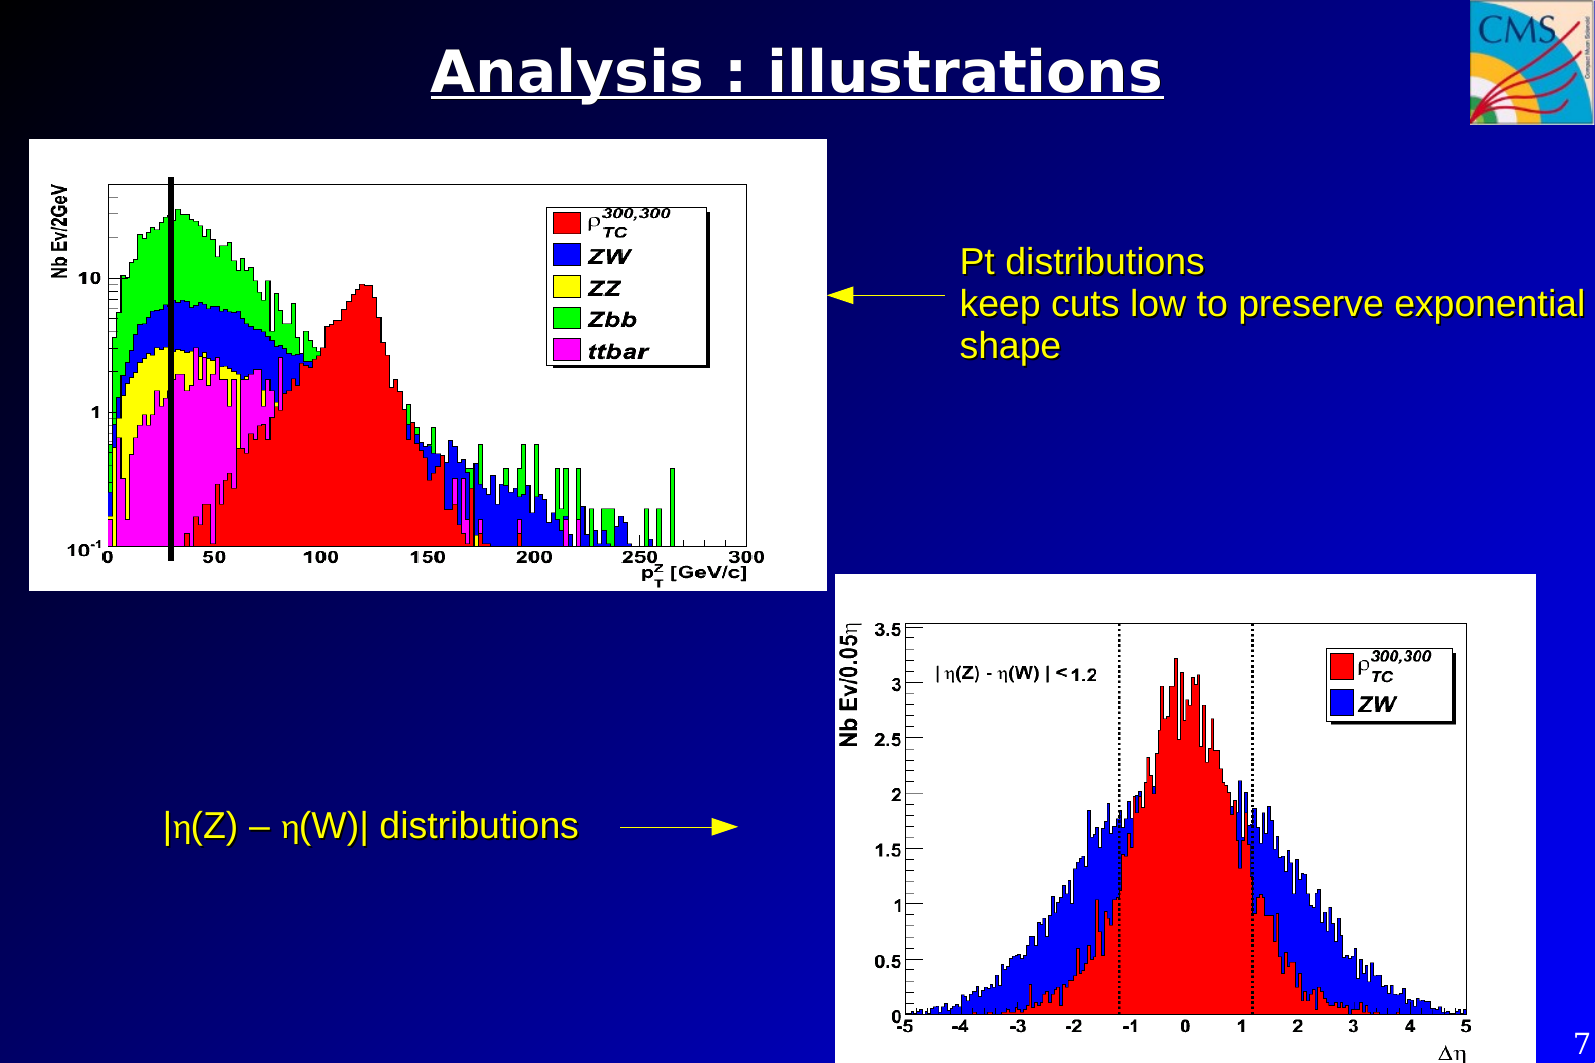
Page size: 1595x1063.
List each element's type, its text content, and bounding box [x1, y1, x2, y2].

picture [1508, 18, 1514, 27]
text_box Pt distributions keep cuts low to preserve exponential shape [944, 233, 1595, 388]
picture [1514, 28, 1522, 39]
title Analysis : illustrations [79, 0, 1515, 154]
picture [29, 139, 827, 591]
text_box |(Z) – (W)| distributions [147, 797, 827, 859]
picture [1470, 0, 1595, 126]
picture [1480, 20, 1484, 36]
picture [1483, 37, 1491, 43]
picture [835, 574, 1536, 1063]
